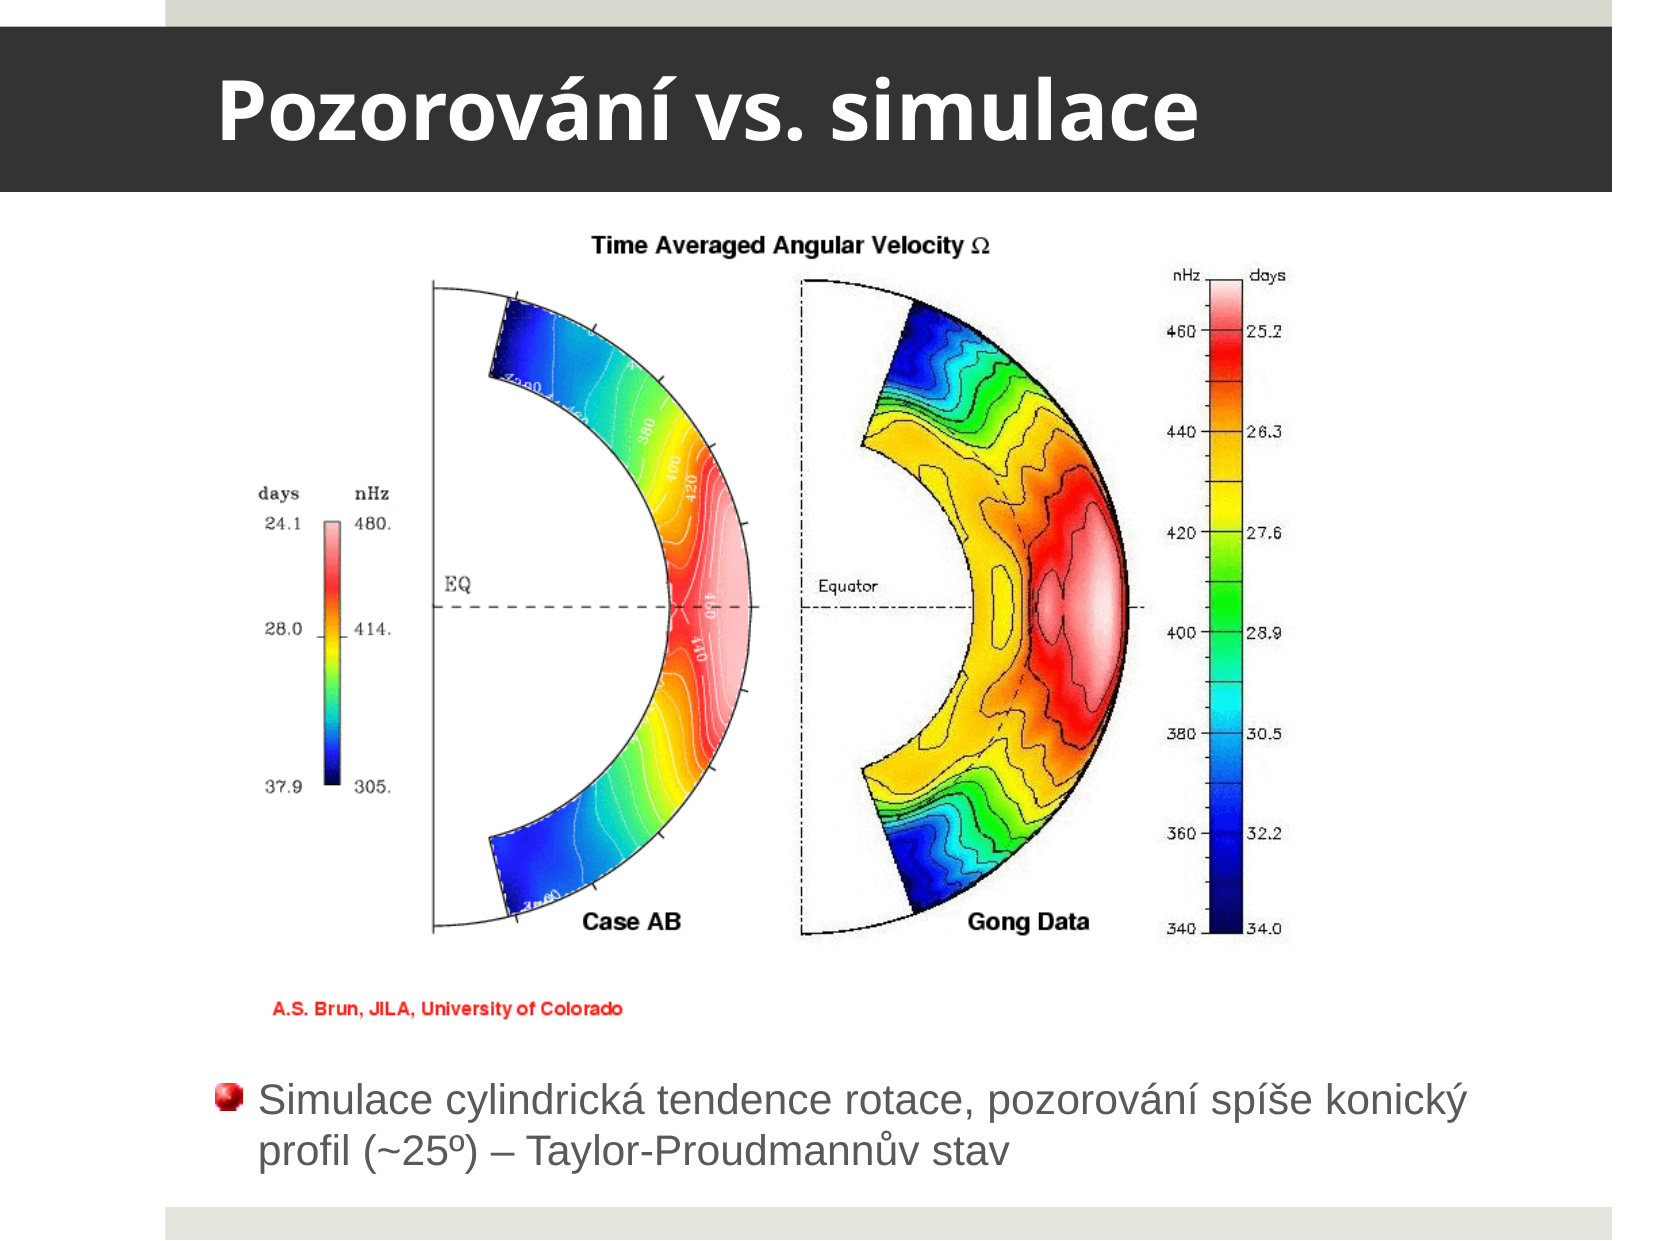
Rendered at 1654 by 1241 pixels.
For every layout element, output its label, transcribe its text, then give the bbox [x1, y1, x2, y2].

title Pozorování vs. simulace [0, 26, 1612, 192]
list Simulace cylindrická tendence rotace, pozorování spíše konický profil (~25º) – Taylor-Proudmannův stav [199, 1062, 1571, 1185]
picture [252, 205, 1323, 1033]
